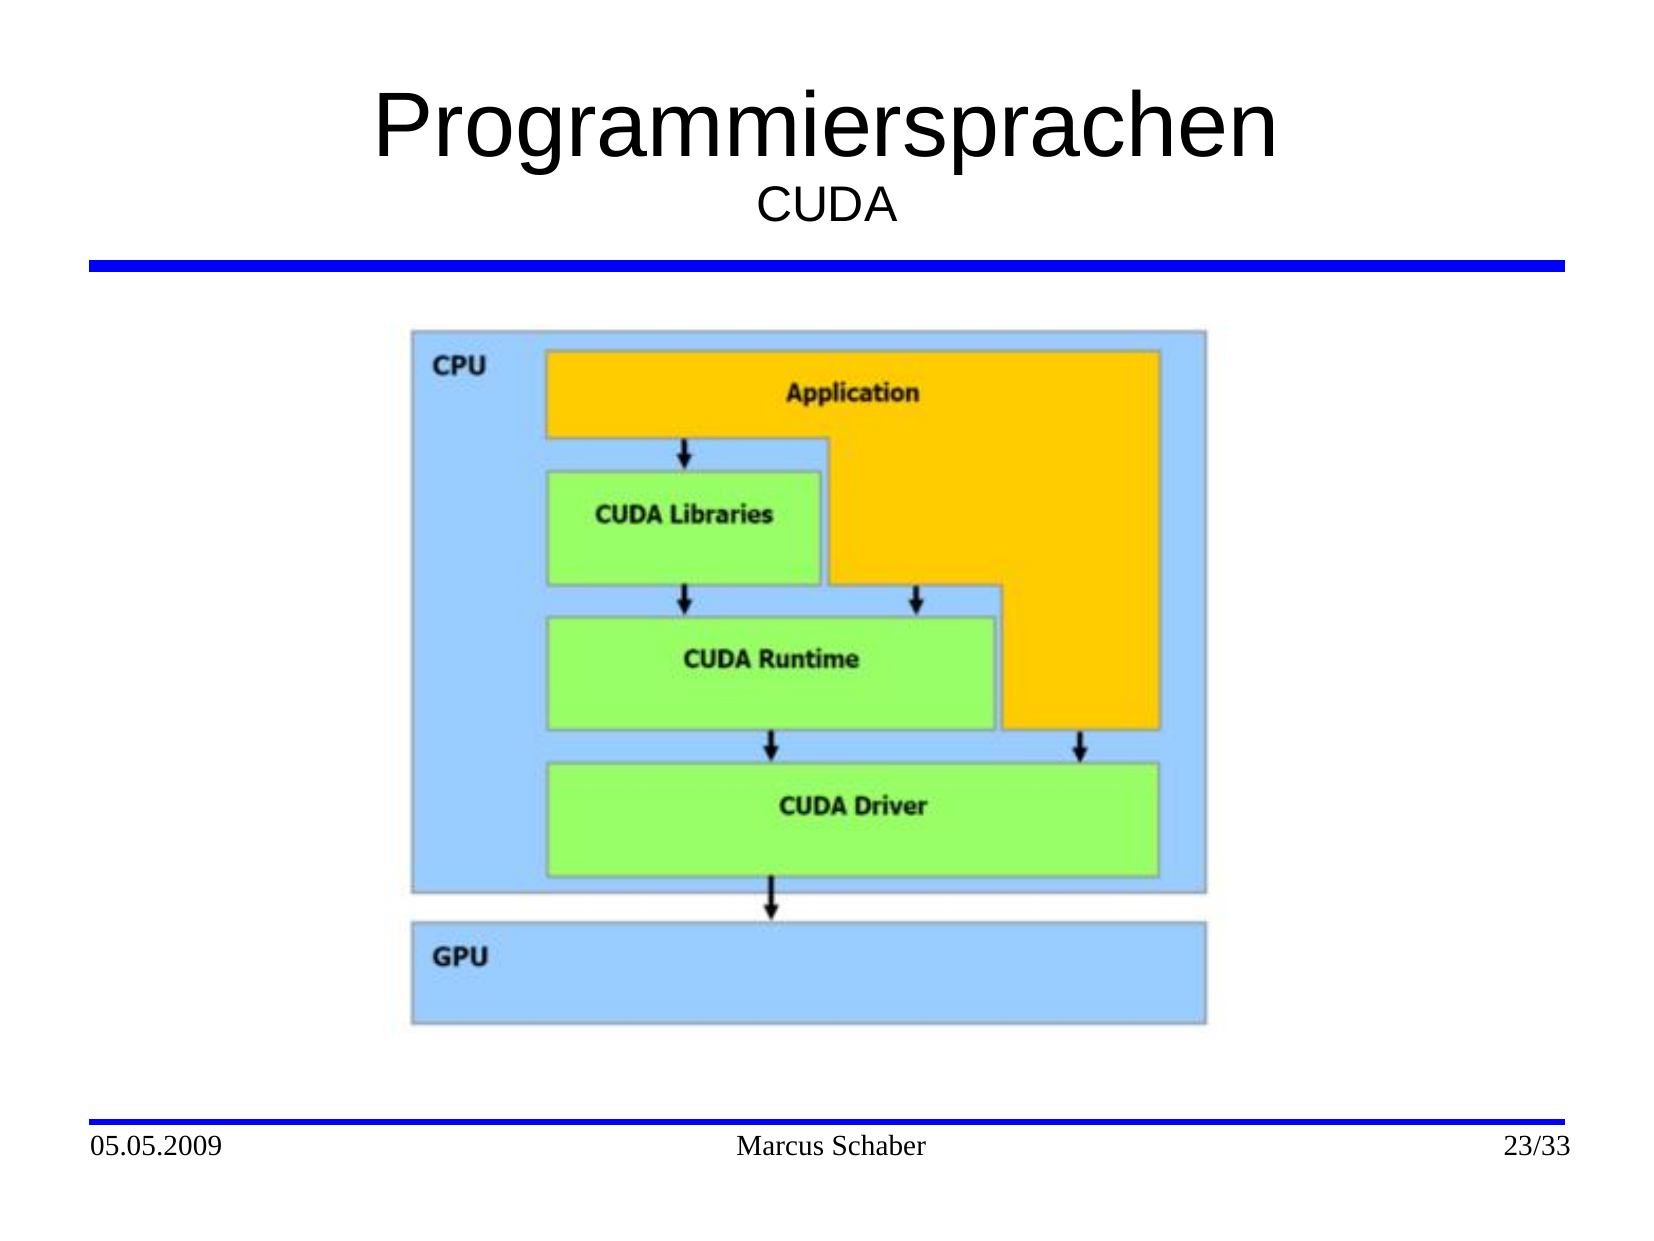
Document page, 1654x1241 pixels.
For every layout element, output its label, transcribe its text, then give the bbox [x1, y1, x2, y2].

picture [383, 324, 1226, 1038]
title Programmiersprachen CUDA [82, 49, 1571, 257]
